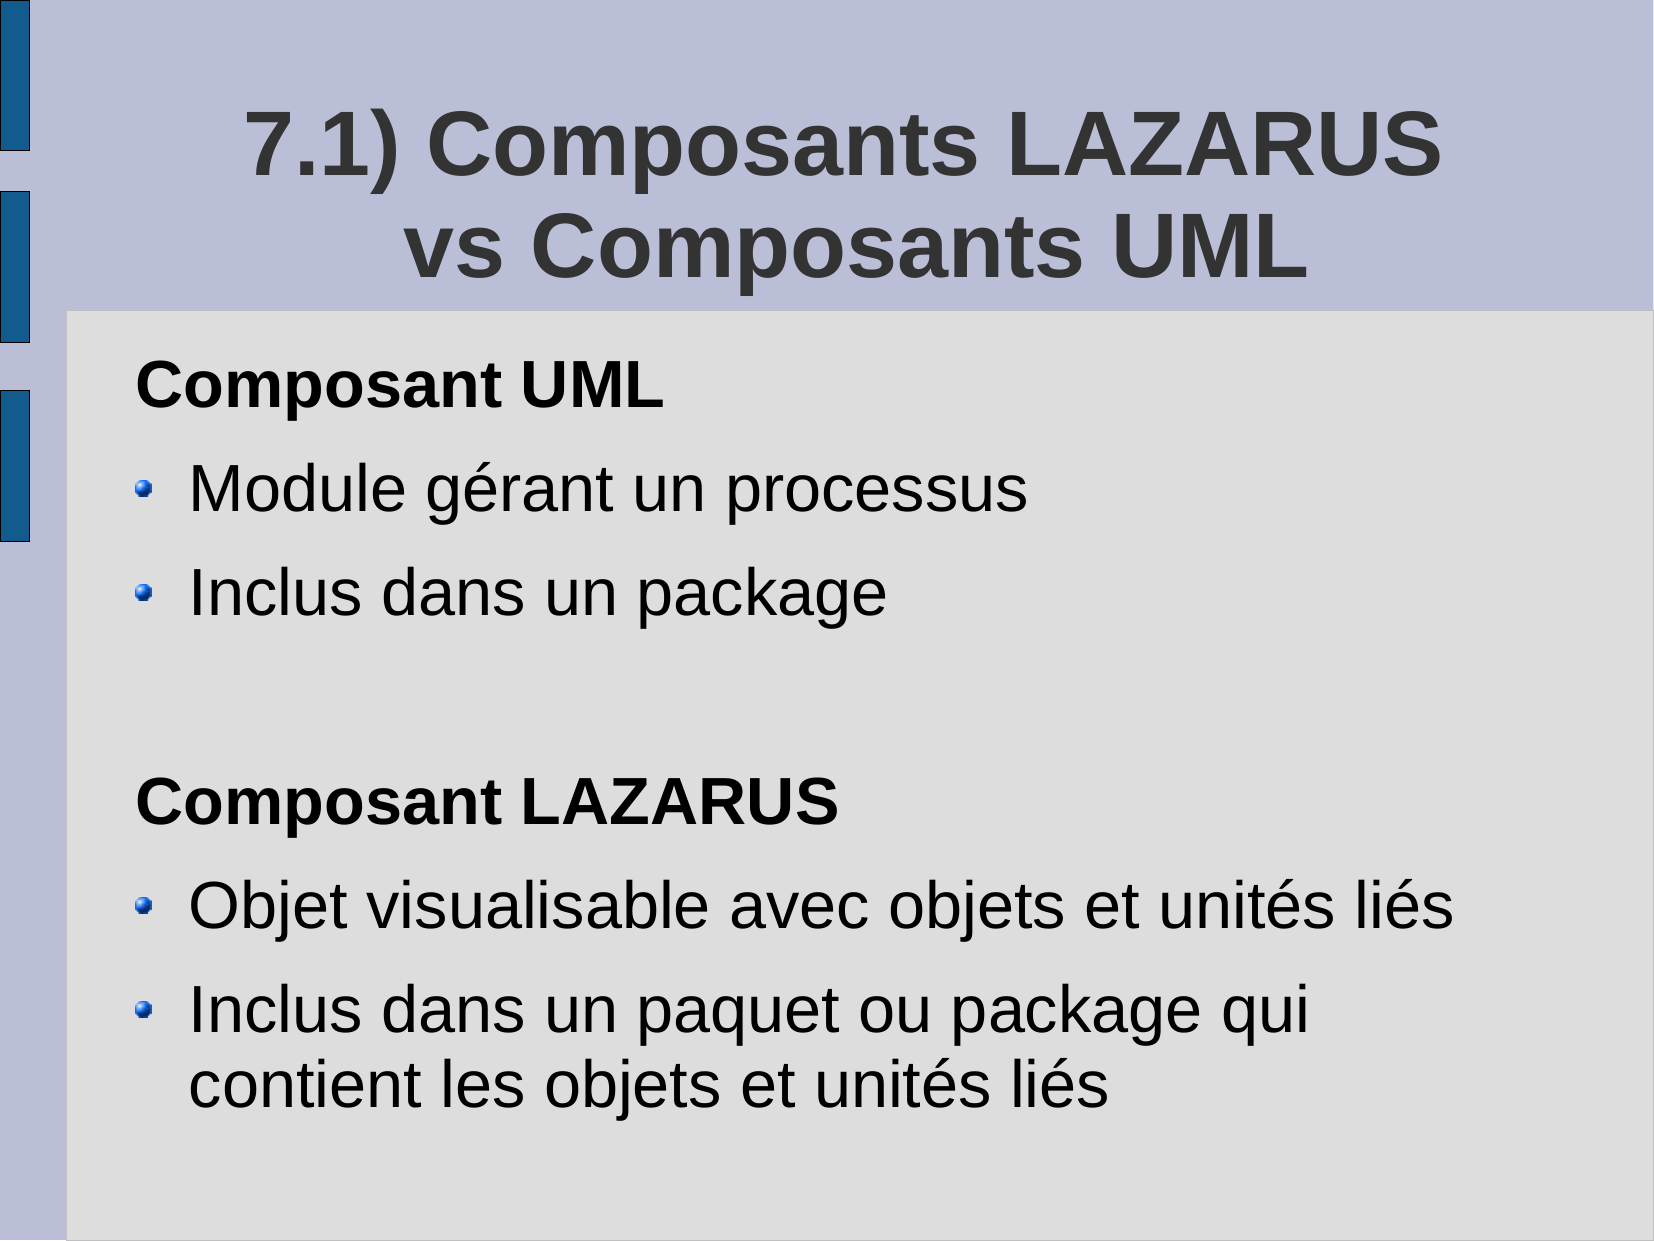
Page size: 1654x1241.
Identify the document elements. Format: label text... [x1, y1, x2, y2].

list Composant UML Module gérant un processus Inclus dans un package Composant LAZARUS Objet visualisable avec objets et unités liés Inclus dans un paquet ou package qui contient les objets et unités liés [118, 346, 1531, 1129]
title 7.1) Composants LAZARUS vs Composants UML [121, 91, 1534, 299]
